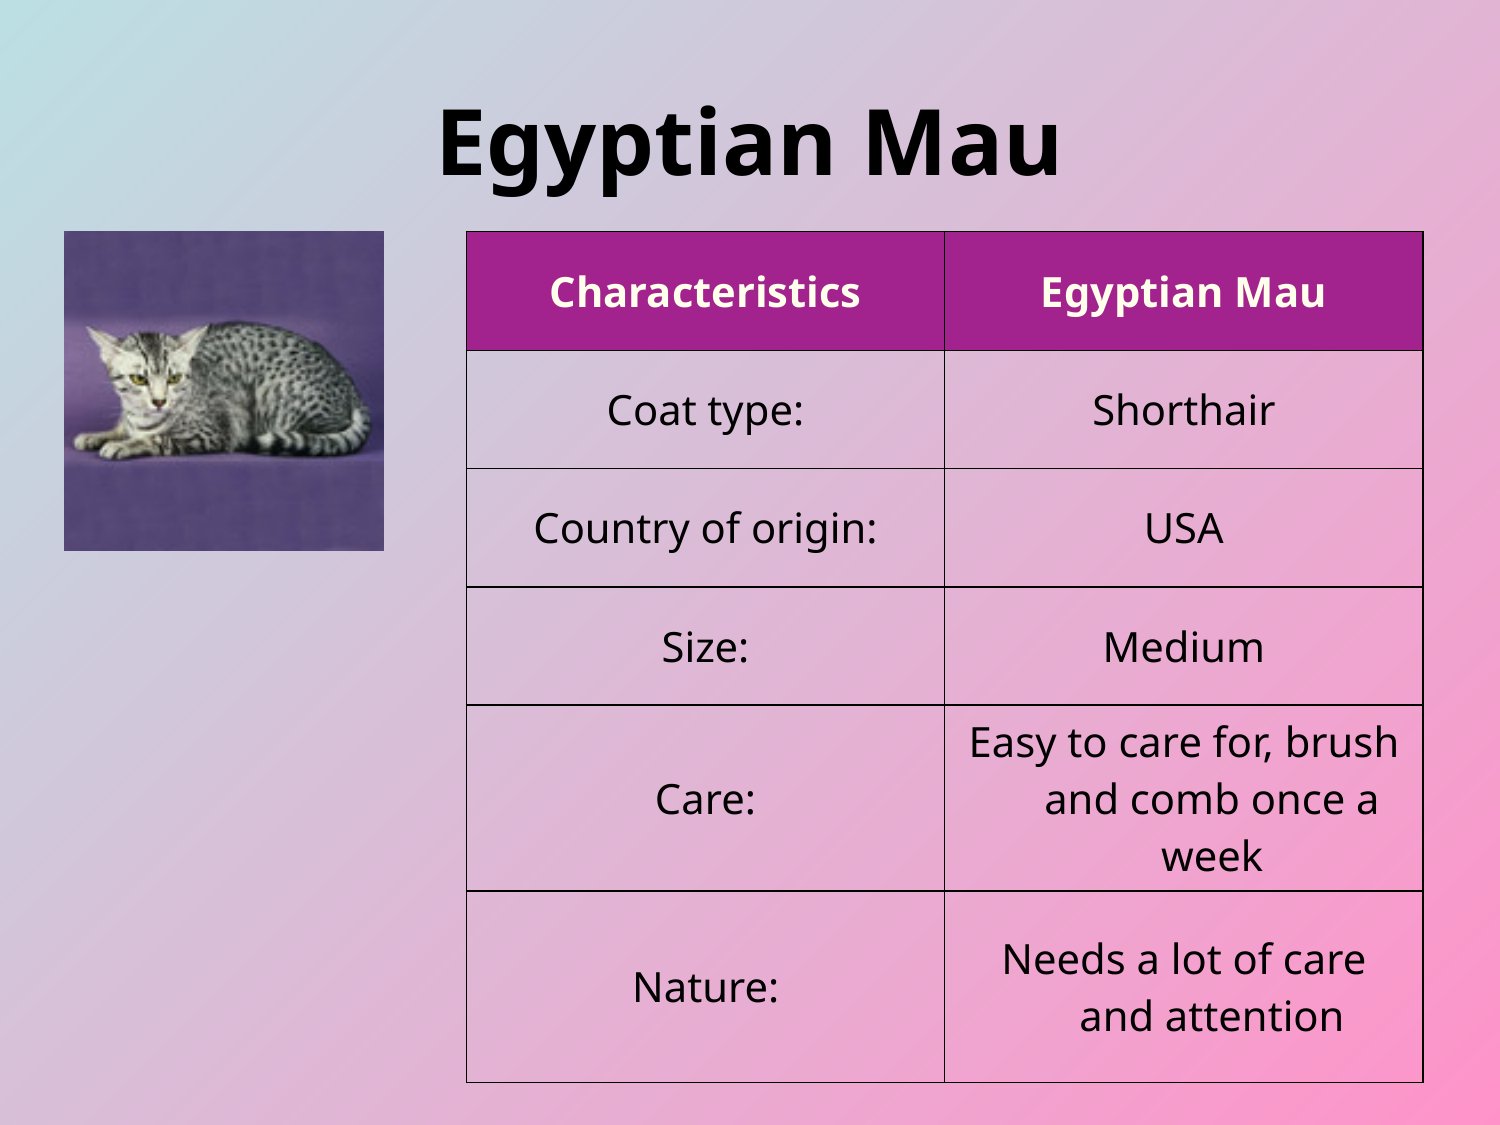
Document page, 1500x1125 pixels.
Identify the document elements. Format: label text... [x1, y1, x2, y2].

table_cell Needs a lot of care and attention [945, 892, 1422, 1082]
table_cell Coat type: [467, 351, 944, 468]
table_cell Nature: [467, 892, 944, 1082]
table_cell Easy to care for, brush and comb once a week [945, 706, 1422, 890]
title Egyptian Mau [75, 45, 1425, 233]
picture [64, 231, 384, 551]
table_header Egyptian Mau [945, 232, 1422, 350]
table_cell Medium [945, 588, 1422, 704]
table_cell Size: [467, 588, 944, 704]
table_cell Shorthair [945, 351, 1422, 468]
table_cell USA [945, 469, 1422, 586]
table_cell Care: [467, 706, 944, 890]
table_cell Country of origin: [467, 469, 944, 586]
table_header Characteristics [467, 232, 944, 350]
